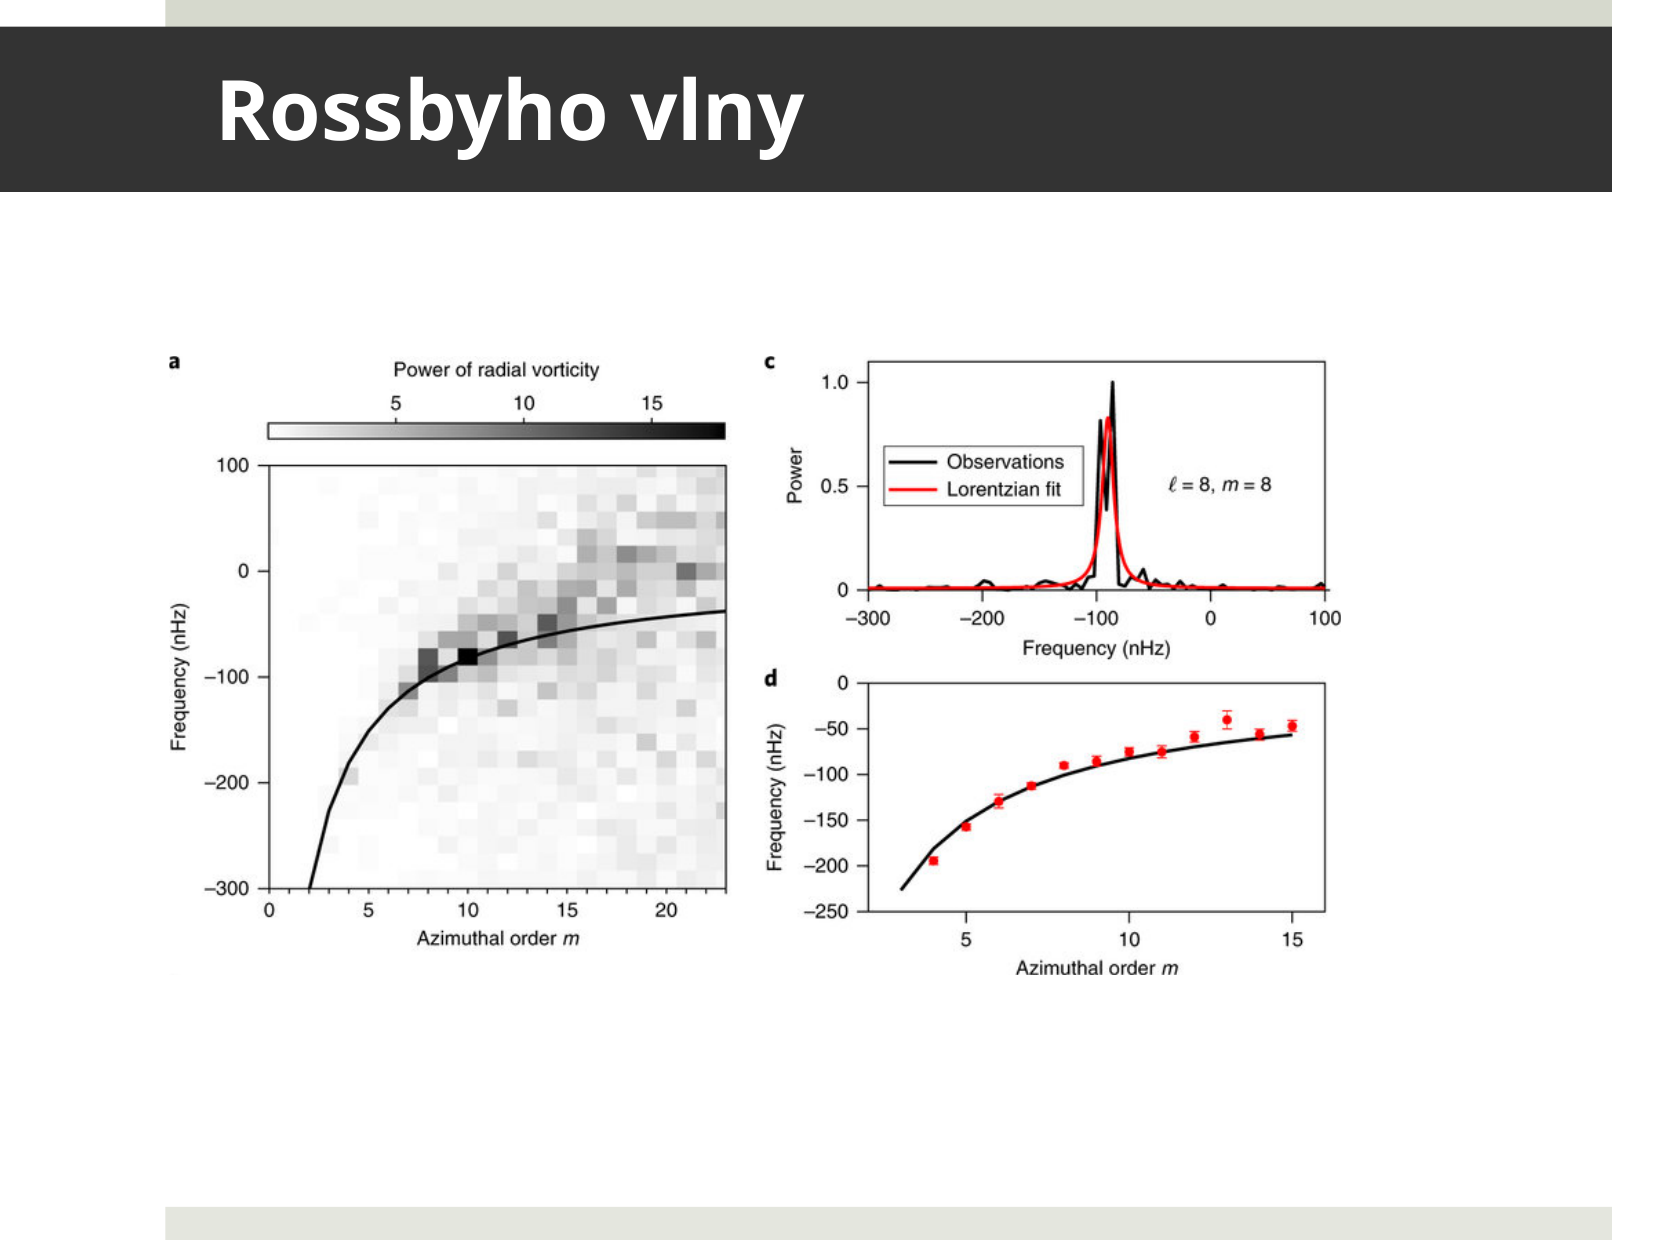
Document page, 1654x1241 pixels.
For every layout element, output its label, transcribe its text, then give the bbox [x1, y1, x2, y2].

picture [169, 356, 1341, 975]
title Rossbyho vlny [0, 26, 1612, 192]
